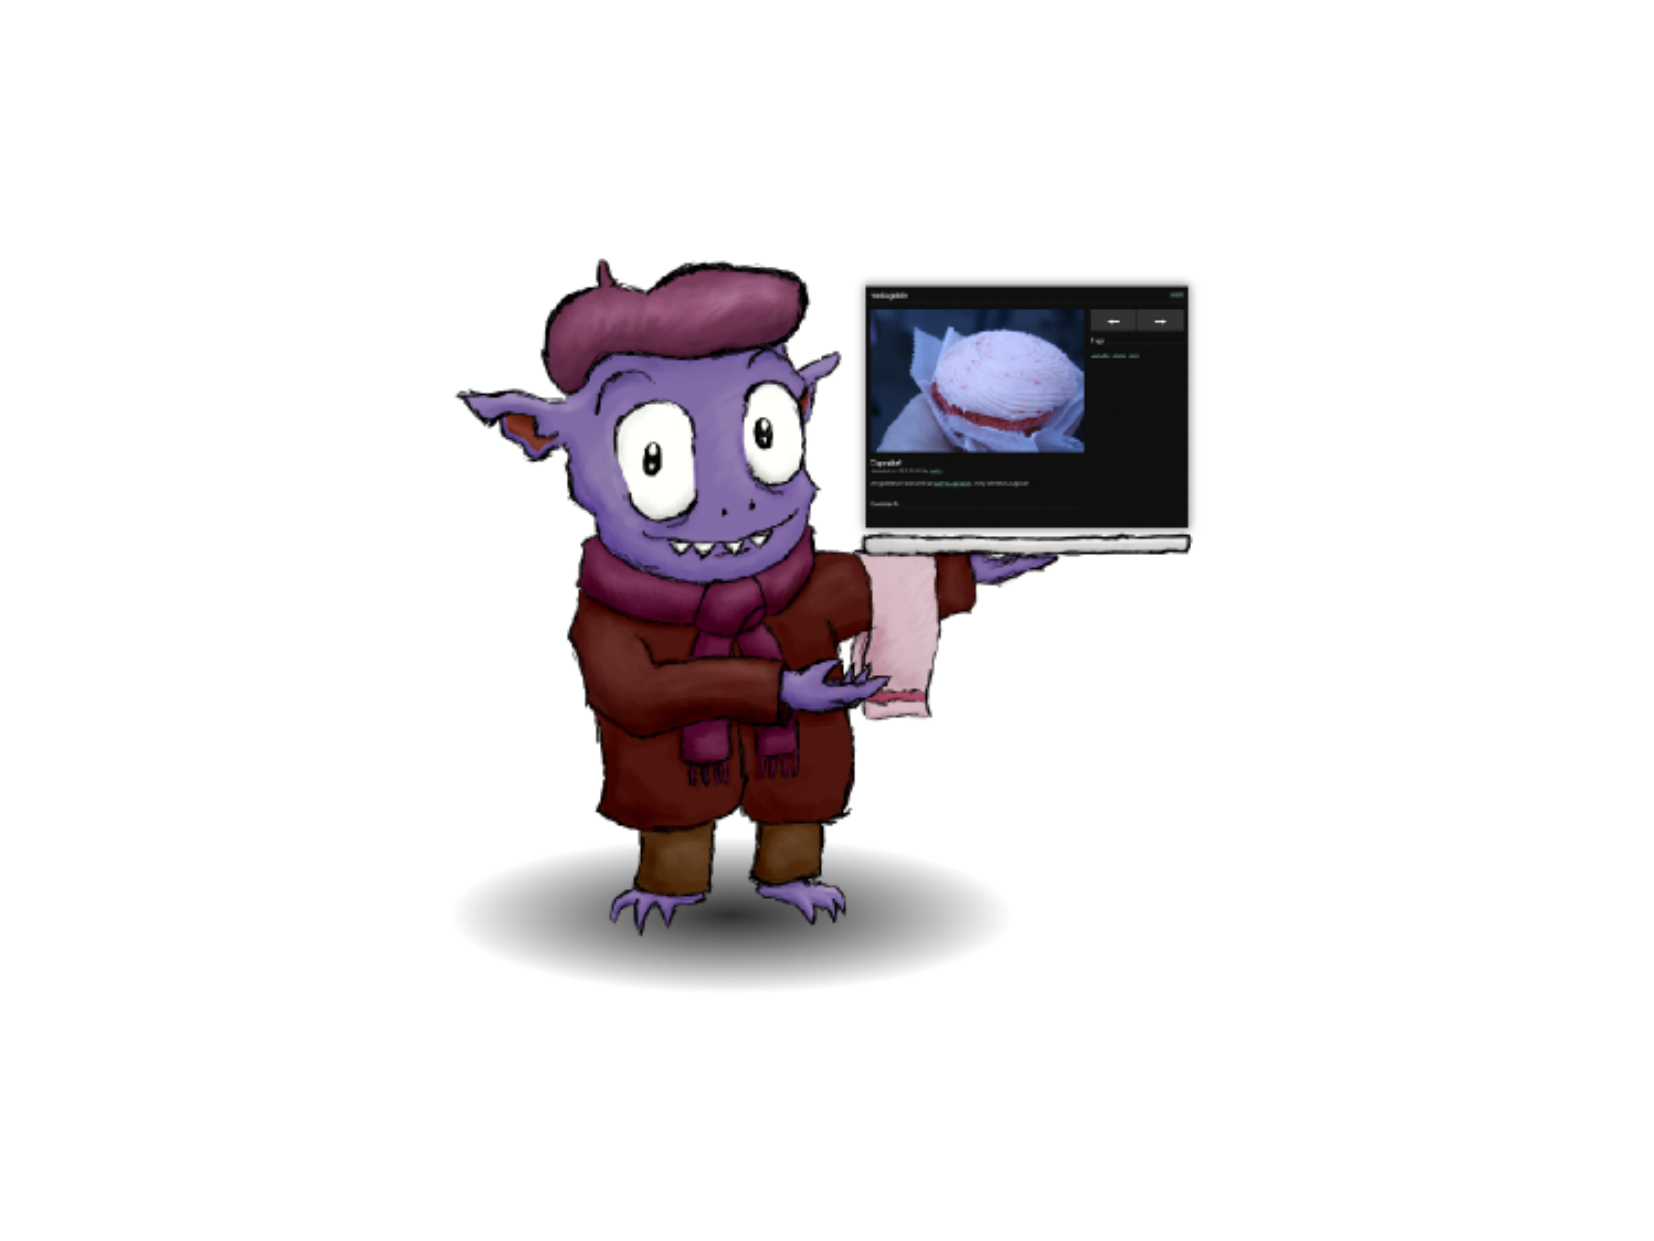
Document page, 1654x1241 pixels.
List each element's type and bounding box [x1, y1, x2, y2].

picture [451, 246, 1202, 994]
